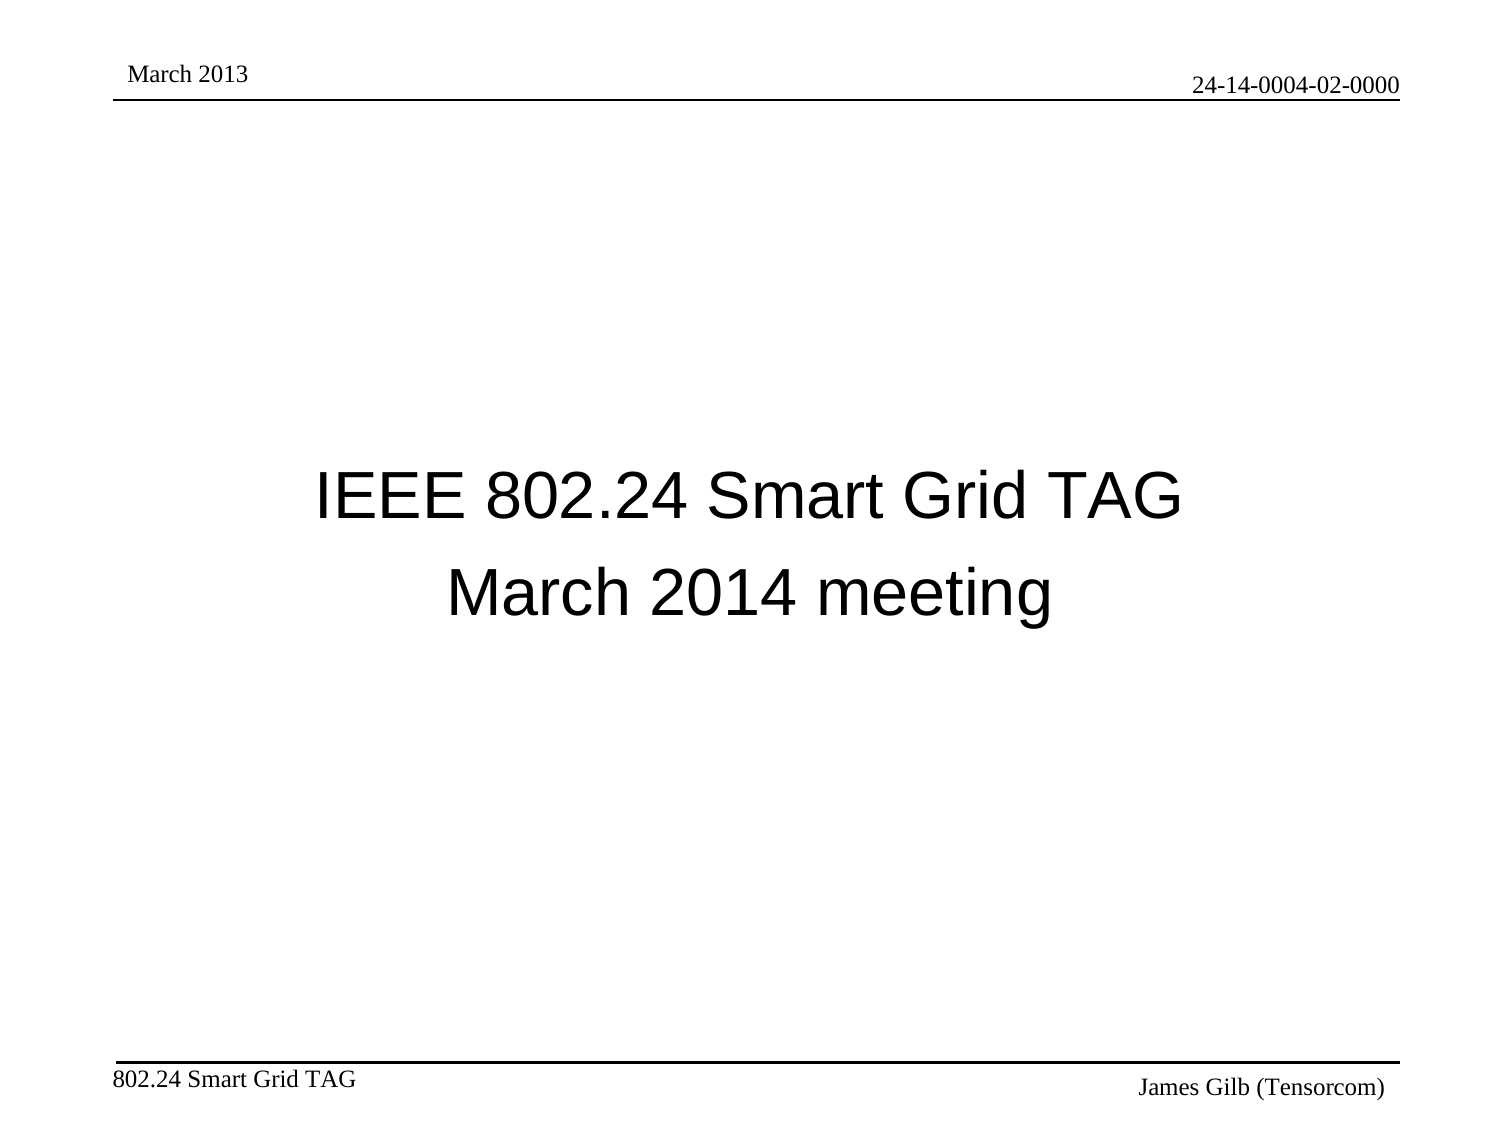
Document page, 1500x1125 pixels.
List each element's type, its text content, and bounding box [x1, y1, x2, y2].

subtitle IEEE 802.24 Smart Grid TAG March 2014 meeting [112, 112, 1388, 968]
